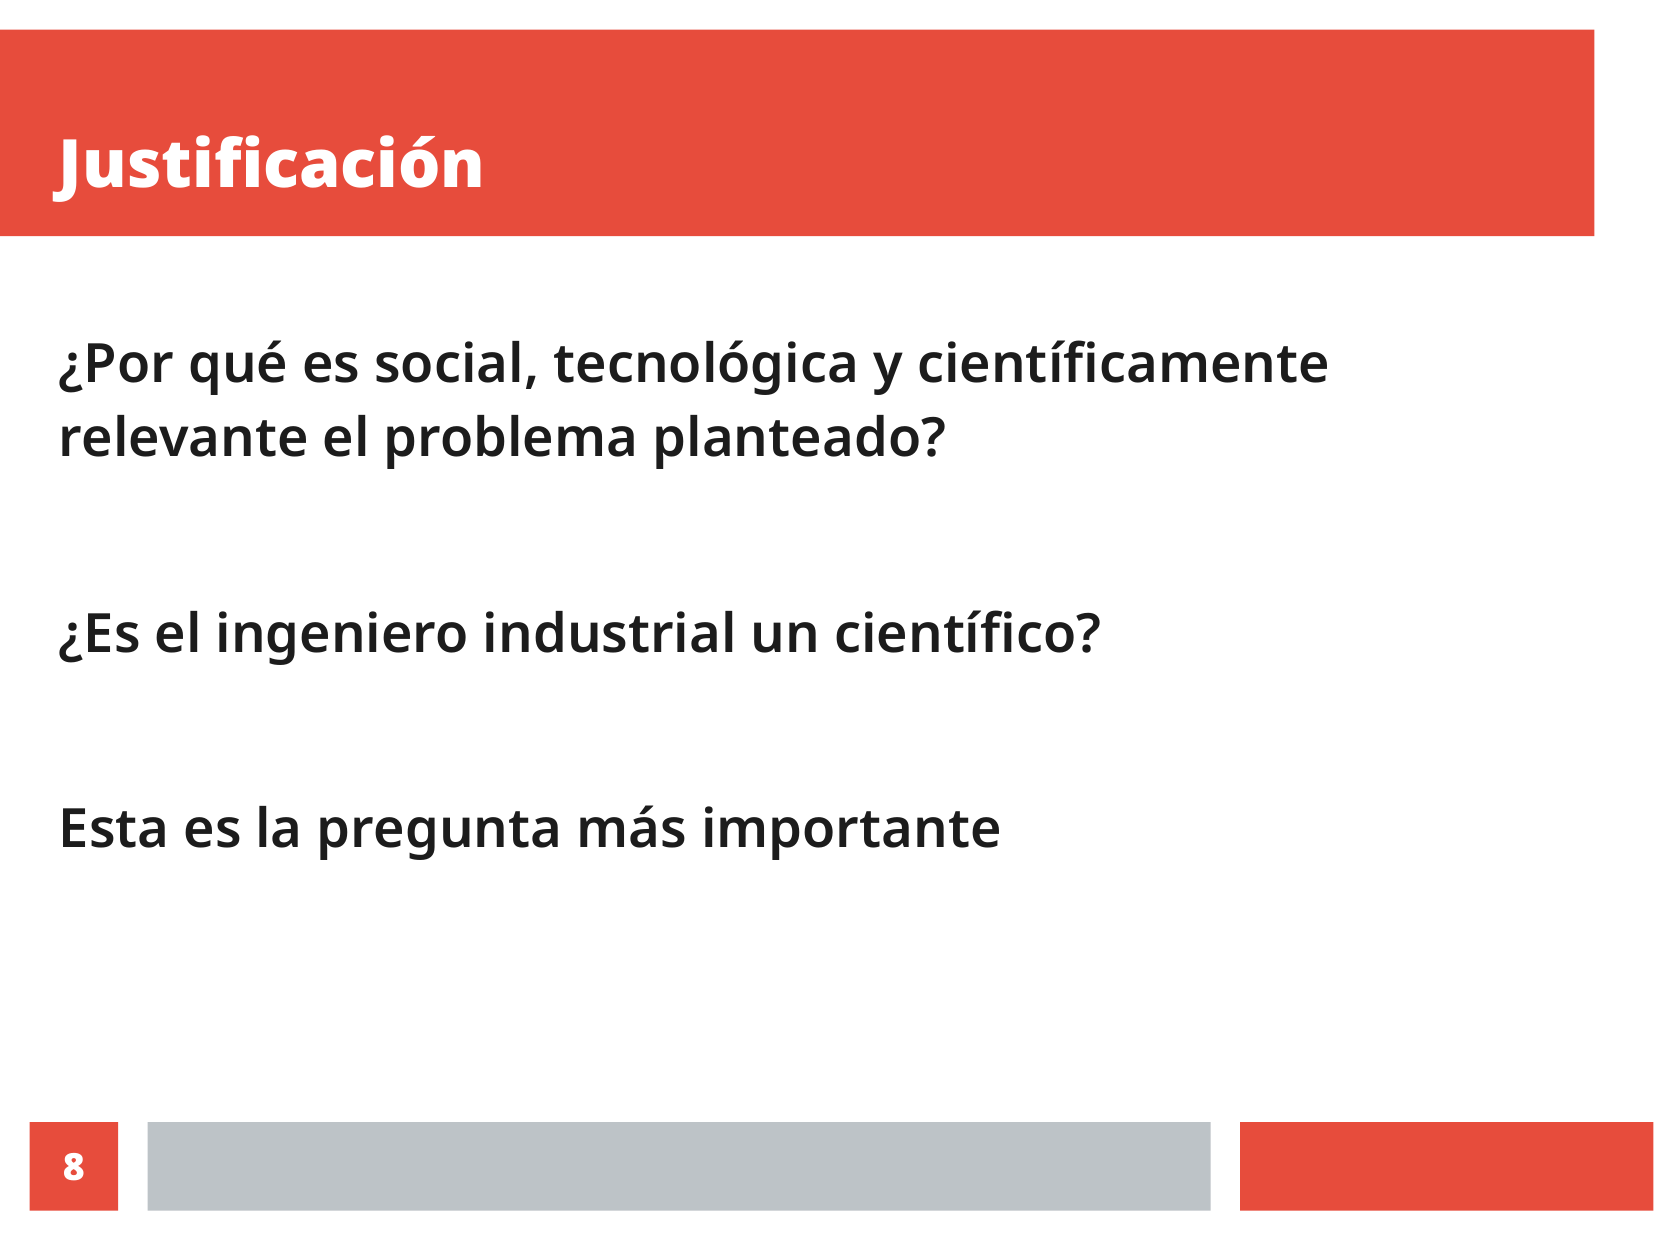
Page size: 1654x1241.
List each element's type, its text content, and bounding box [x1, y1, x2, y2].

title Justificación [59, 59, 1595, 207]
list ¿Por qué es social, tecnológica y científicamente relevante el problema planteado? ¿Es el ingeniero industrial un científico? Esta es la pregunta más importante [59, 324, 1565, 1093]
